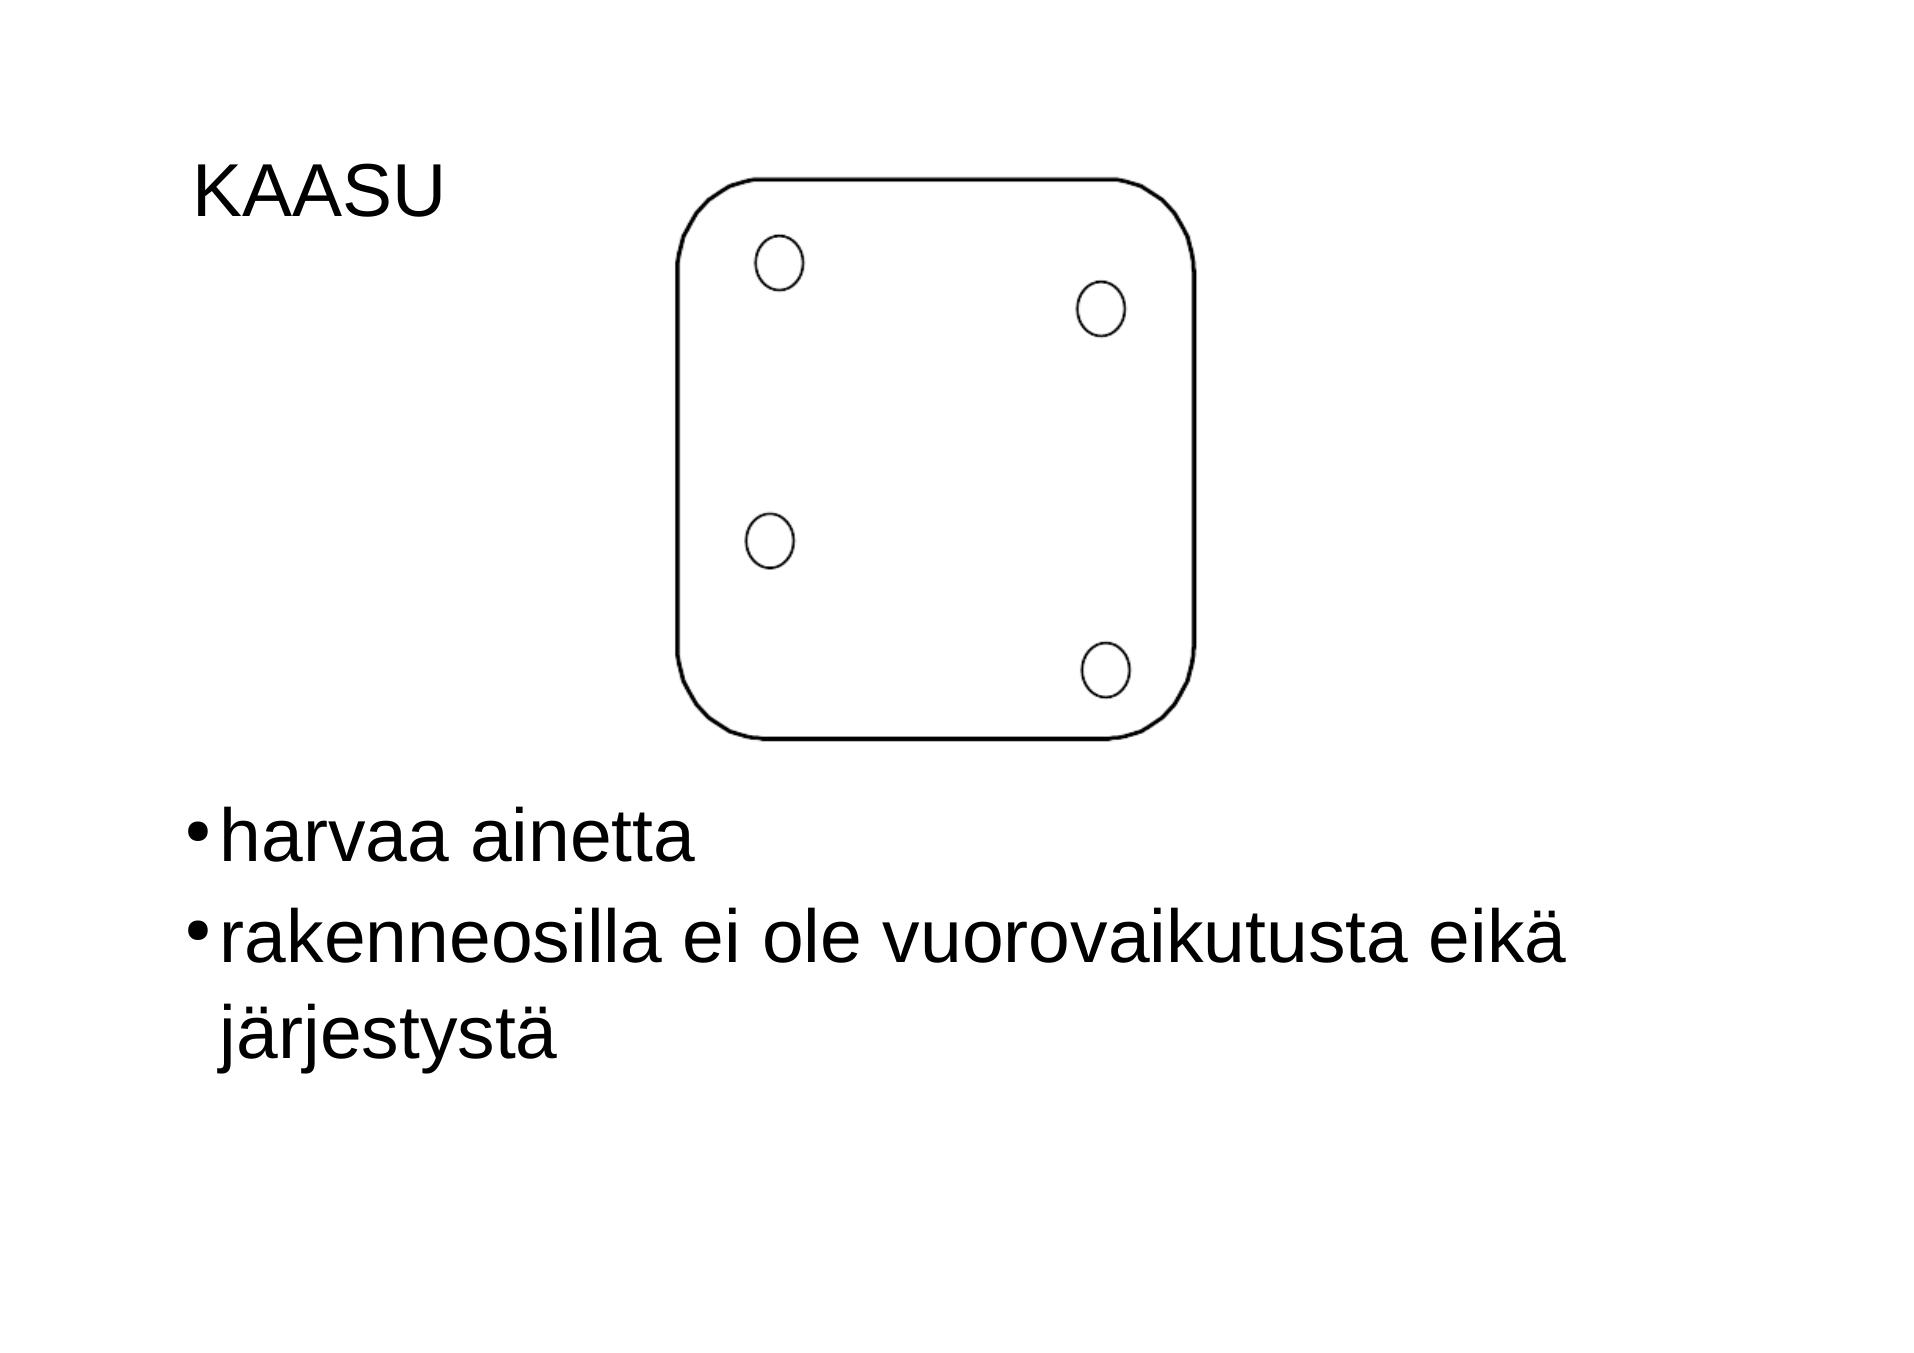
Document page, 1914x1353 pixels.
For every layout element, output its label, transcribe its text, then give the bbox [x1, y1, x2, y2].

picture [652, 121, 1228, 771]
text_box harvaa ainetta rakenneosilla ei ole vuorovaikutusta eikä järjestystä [169, 786, 1783, 1161]
text_box KAASU [177, 141, 507, 250]
